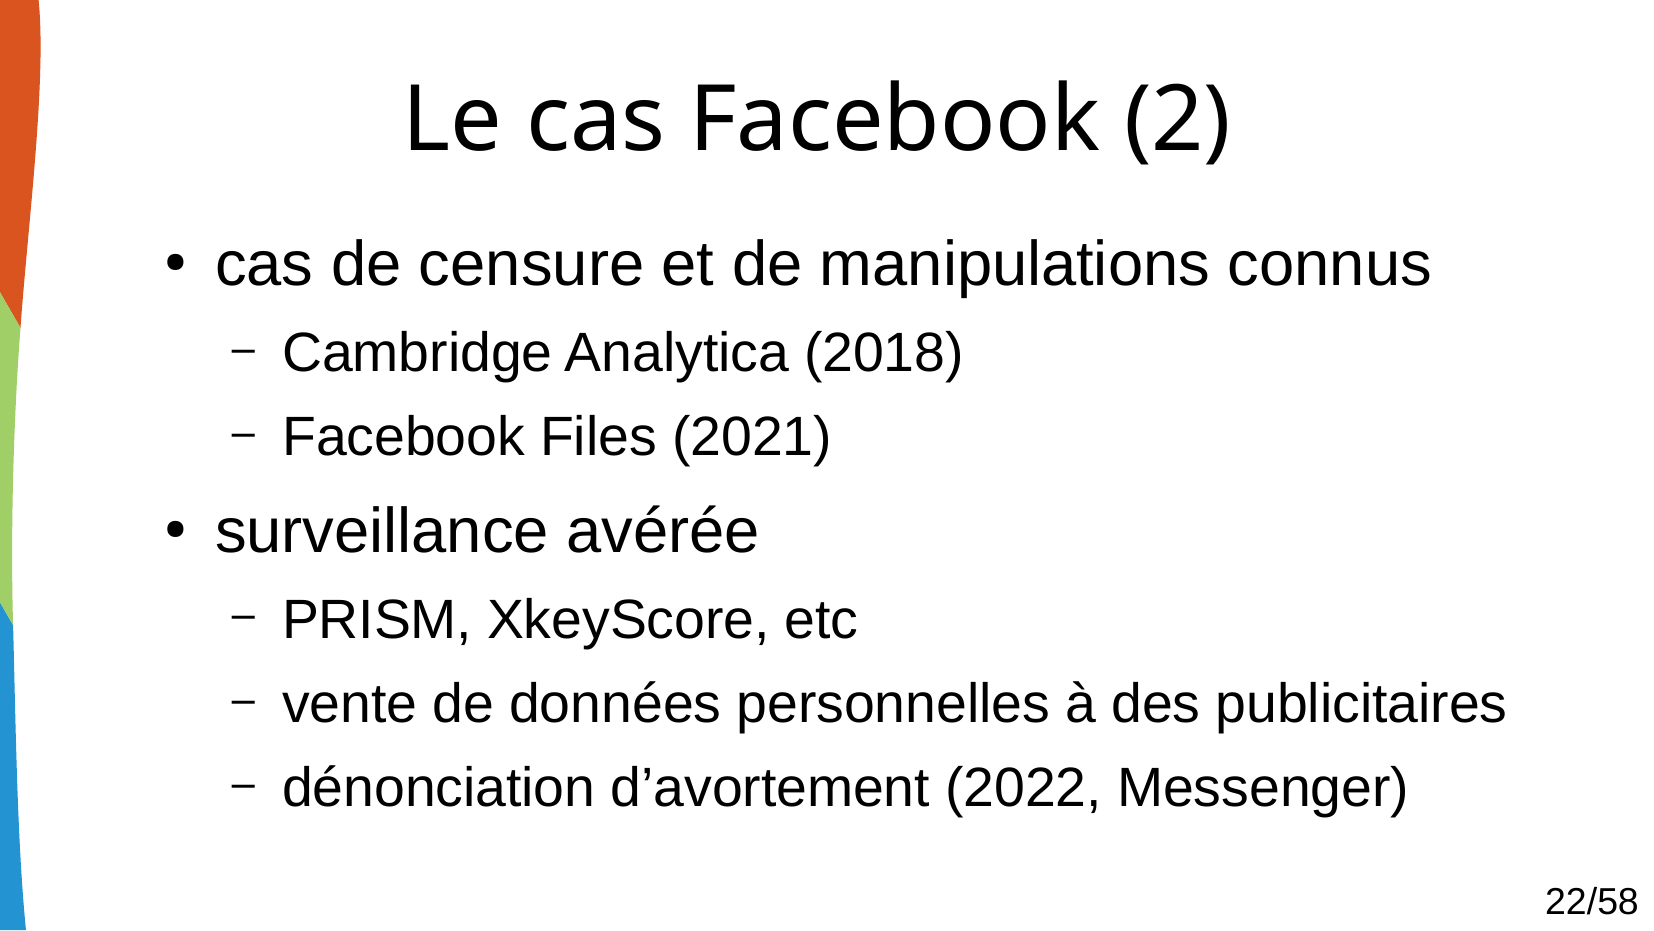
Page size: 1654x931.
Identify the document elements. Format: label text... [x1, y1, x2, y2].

title Le cas Facebook (2) [104, 37, 1530, 193]
list cas de censure et de manipulations connus Cambridge Analytica (2018) Facebook Files (2021) surveillance avérée PRISM, XkeyScore, etc vente de données personnelles à des publicitaires dénonciation d’avortement (2022, Messenger) [147, 228, 1512, 857]
